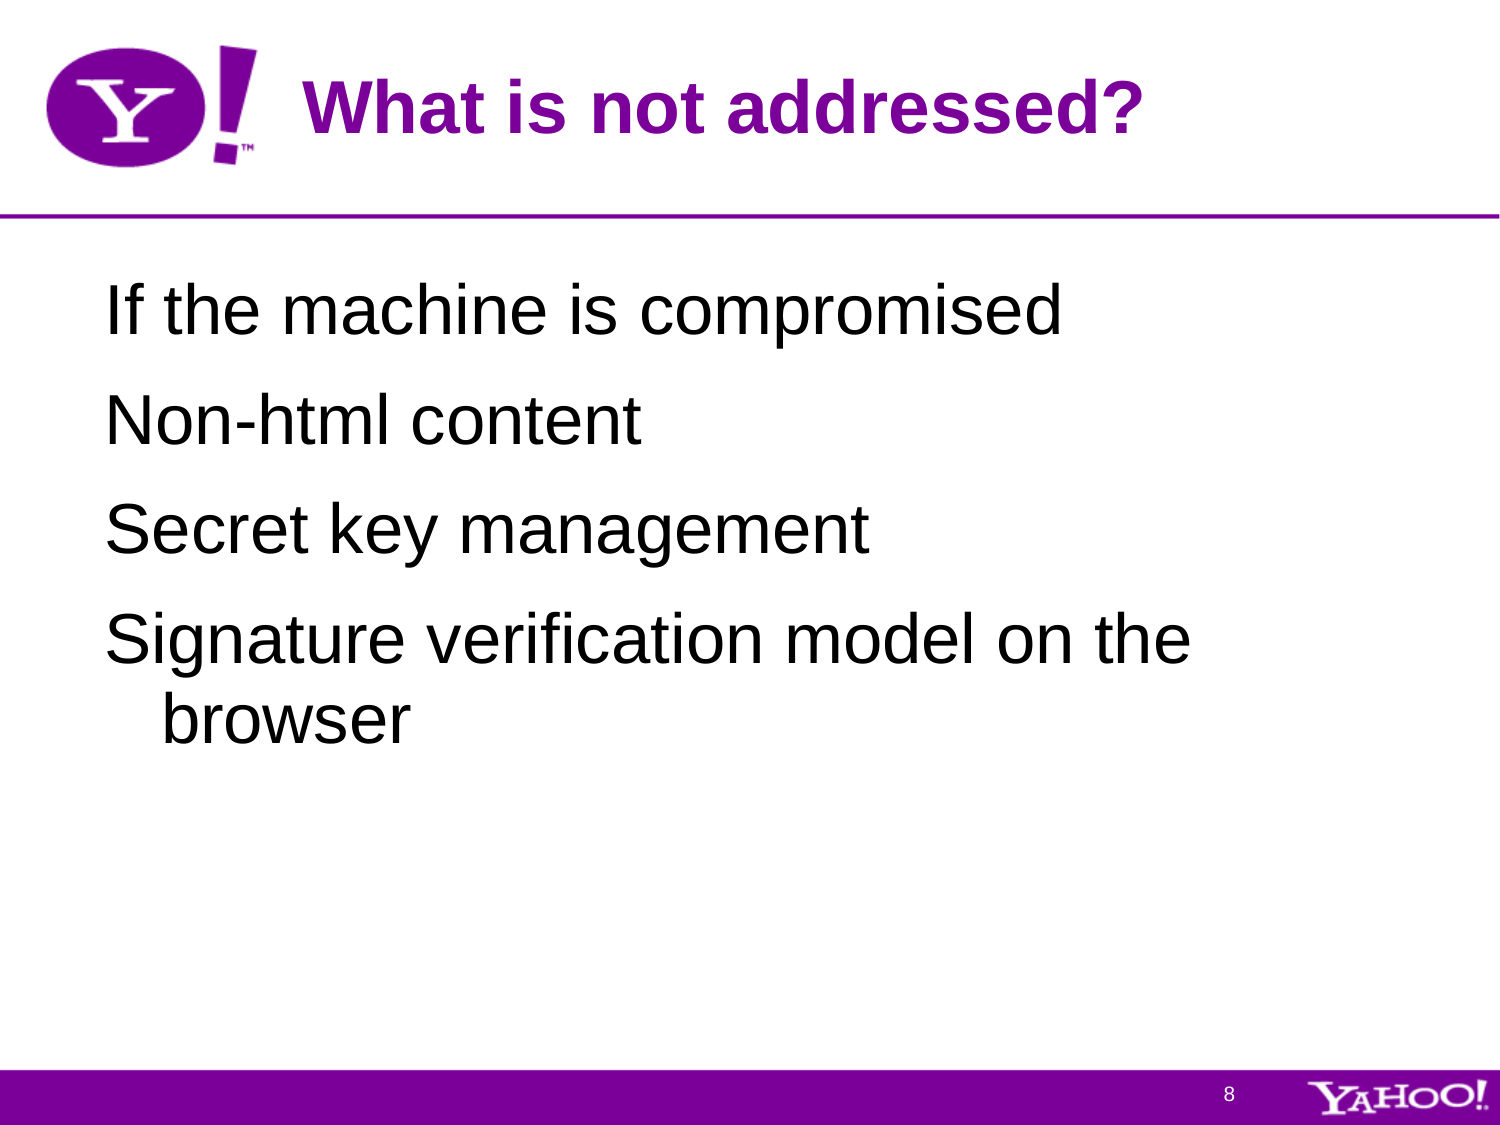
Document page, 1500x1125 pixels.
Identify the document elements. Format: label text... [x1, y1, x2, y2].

list If the machine is compromised Non-html content Secret key management Signature verification model on the browser [90, 262, 1413, 1038]
title What is not addressed? [287, 13, 1450, 202]
picture [0, 0, 1500, 1125]
